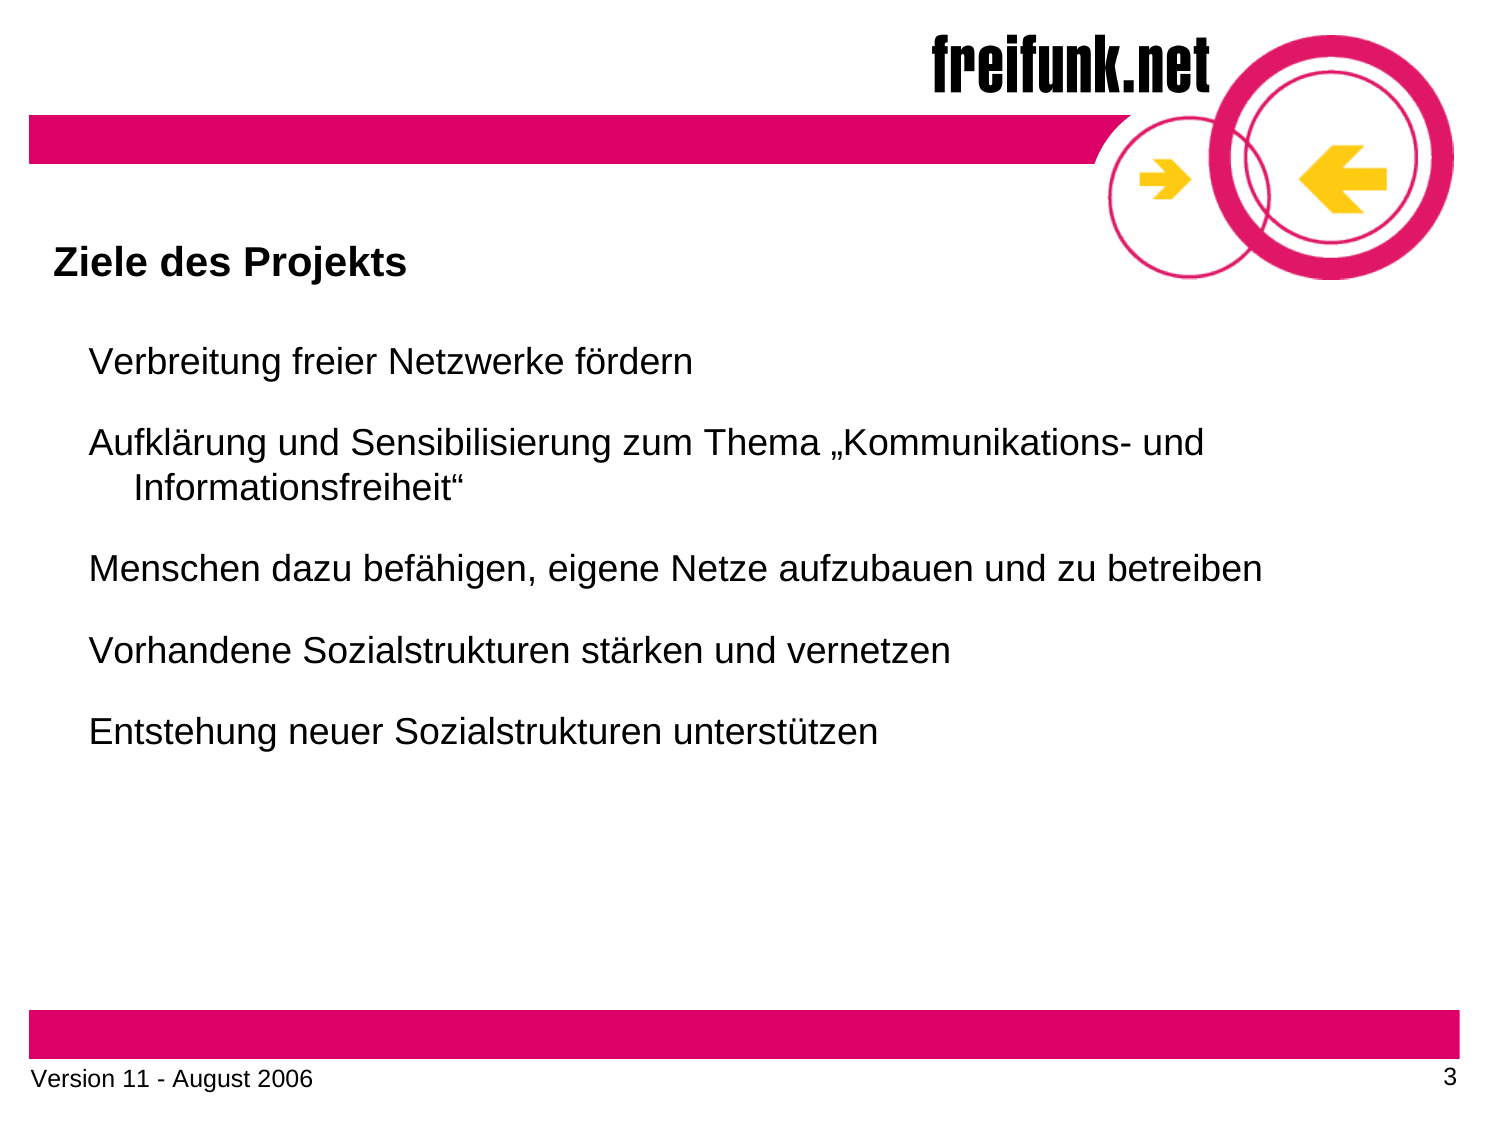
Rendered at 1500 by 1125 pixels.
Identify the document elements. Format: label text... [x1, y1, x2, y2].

text_box Verbreitung freier Netzwerke fördern Aufklärung und Sensibilisierung zum Thema „Kommunikations- und Informationsfreiheit“ Menschen dazu befähigen, eigene Netze aufzubauen und zu betreiben Vorhandene Sozialstrukturen stärken und vernetzen Entstehung neuer Sozialstrukturen unterstützen [59, 337, 1288, 976]
text_box Ziele des Projekts [53, 235, 1046, 396]
picture [932, 34, 1454, 280]
